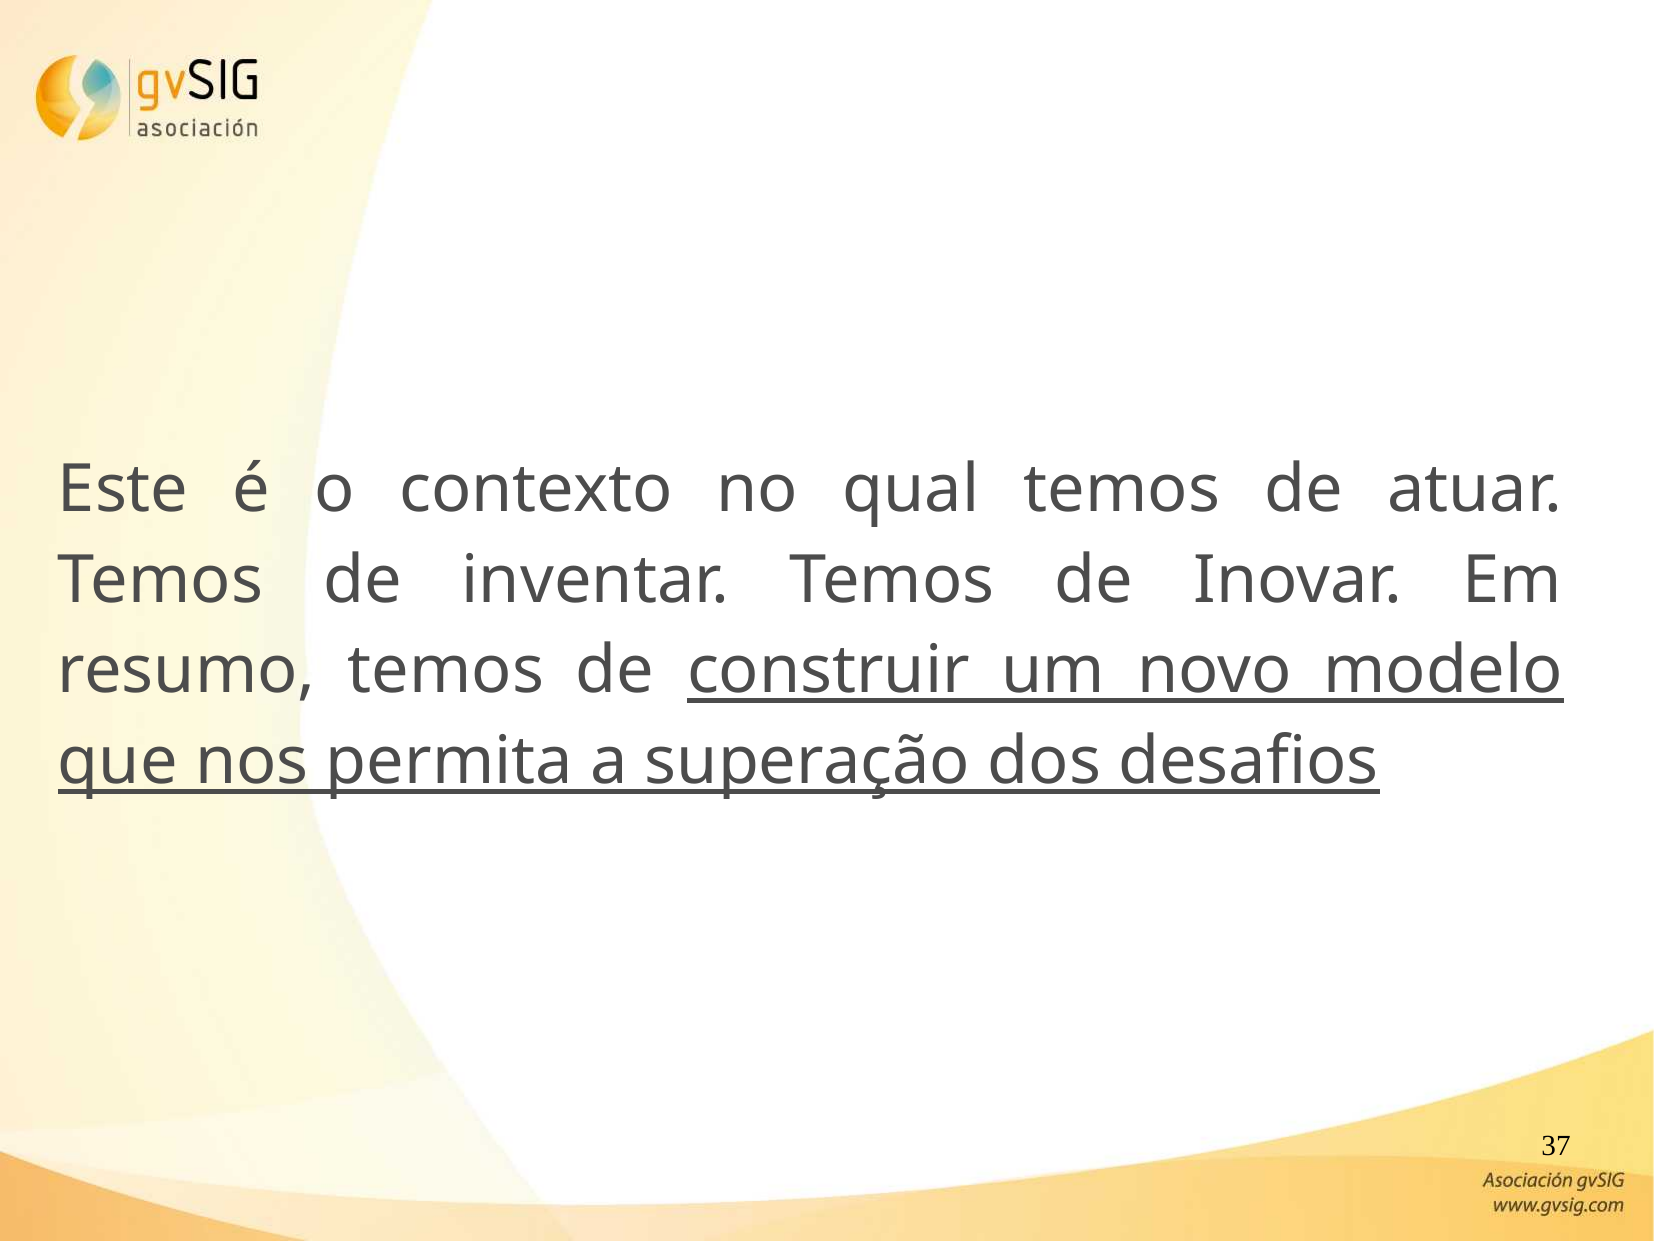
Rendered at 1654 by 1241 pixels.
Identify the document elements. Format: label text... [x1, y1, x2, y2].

picture [0, 0, 1654, 1241]
text_box Este é o contexto no qual temos de atuar. Temos de inventar. Temos de Inovar. Em resumo, temos de construir um novo modelo que nos permita a superação dos desafios [43, 432, 1579, 759]
